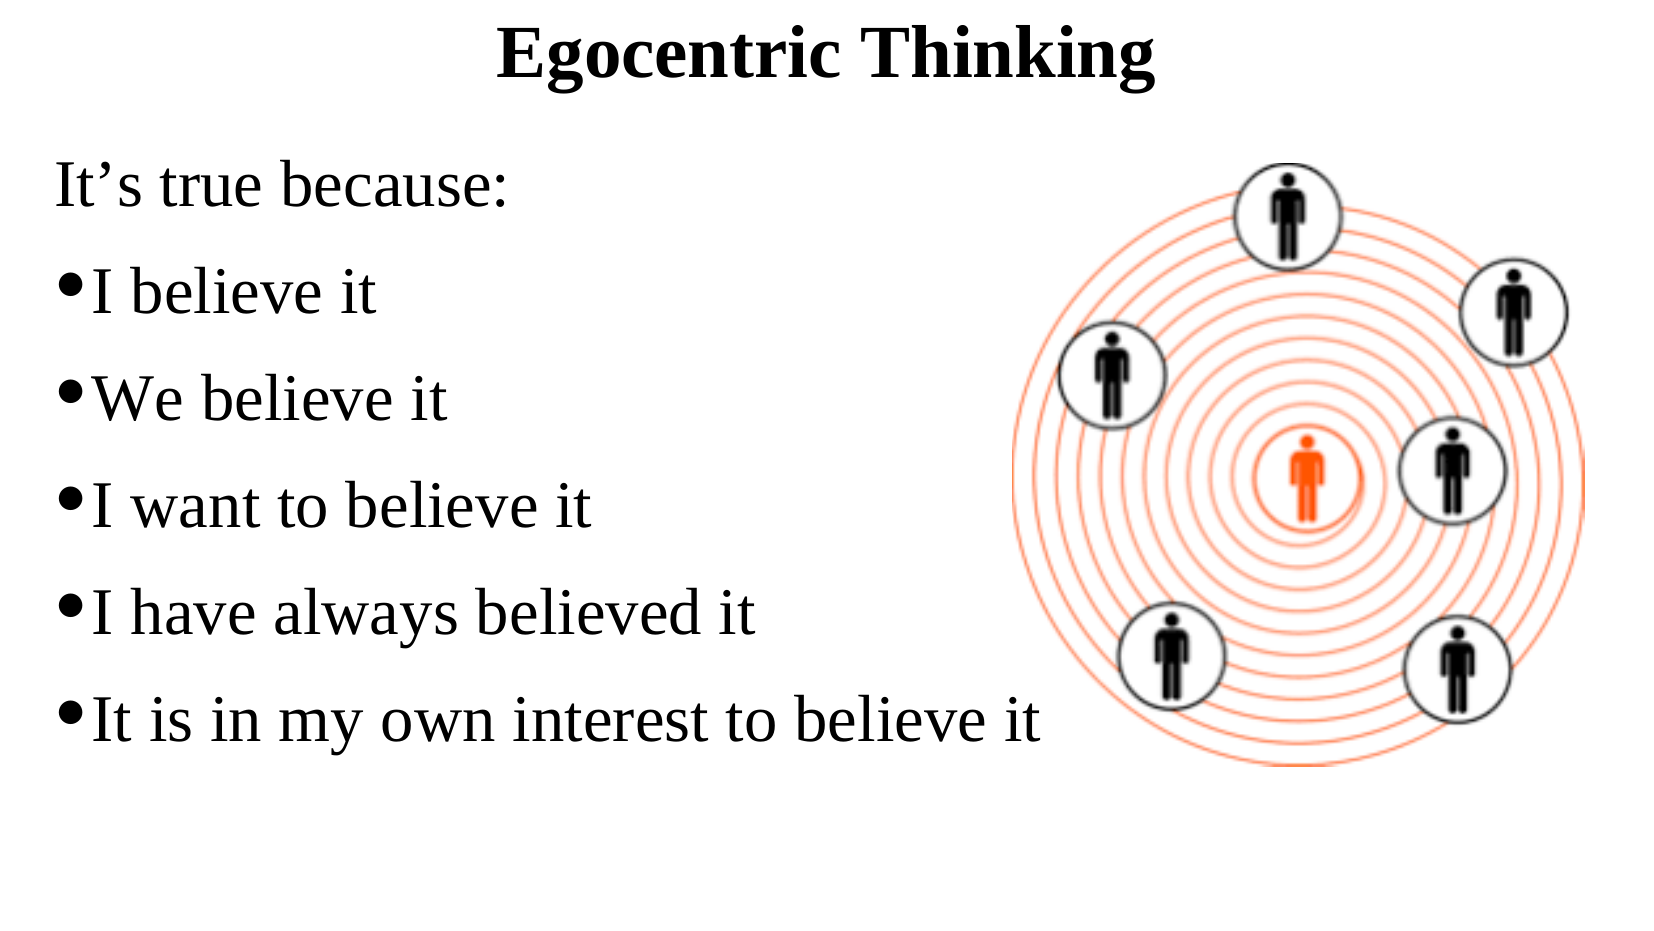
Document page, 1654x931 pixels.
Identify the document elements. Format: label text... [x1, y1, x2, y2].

picture [1120, 163, 1585, 767]
title Egocentric Thinking [0, 0, 1654, 106]
text_box It’s true because: I believe it We believe it I want to believe it I have always believed it It is in my own interest to believe it [2, 132, 1120, 842]
